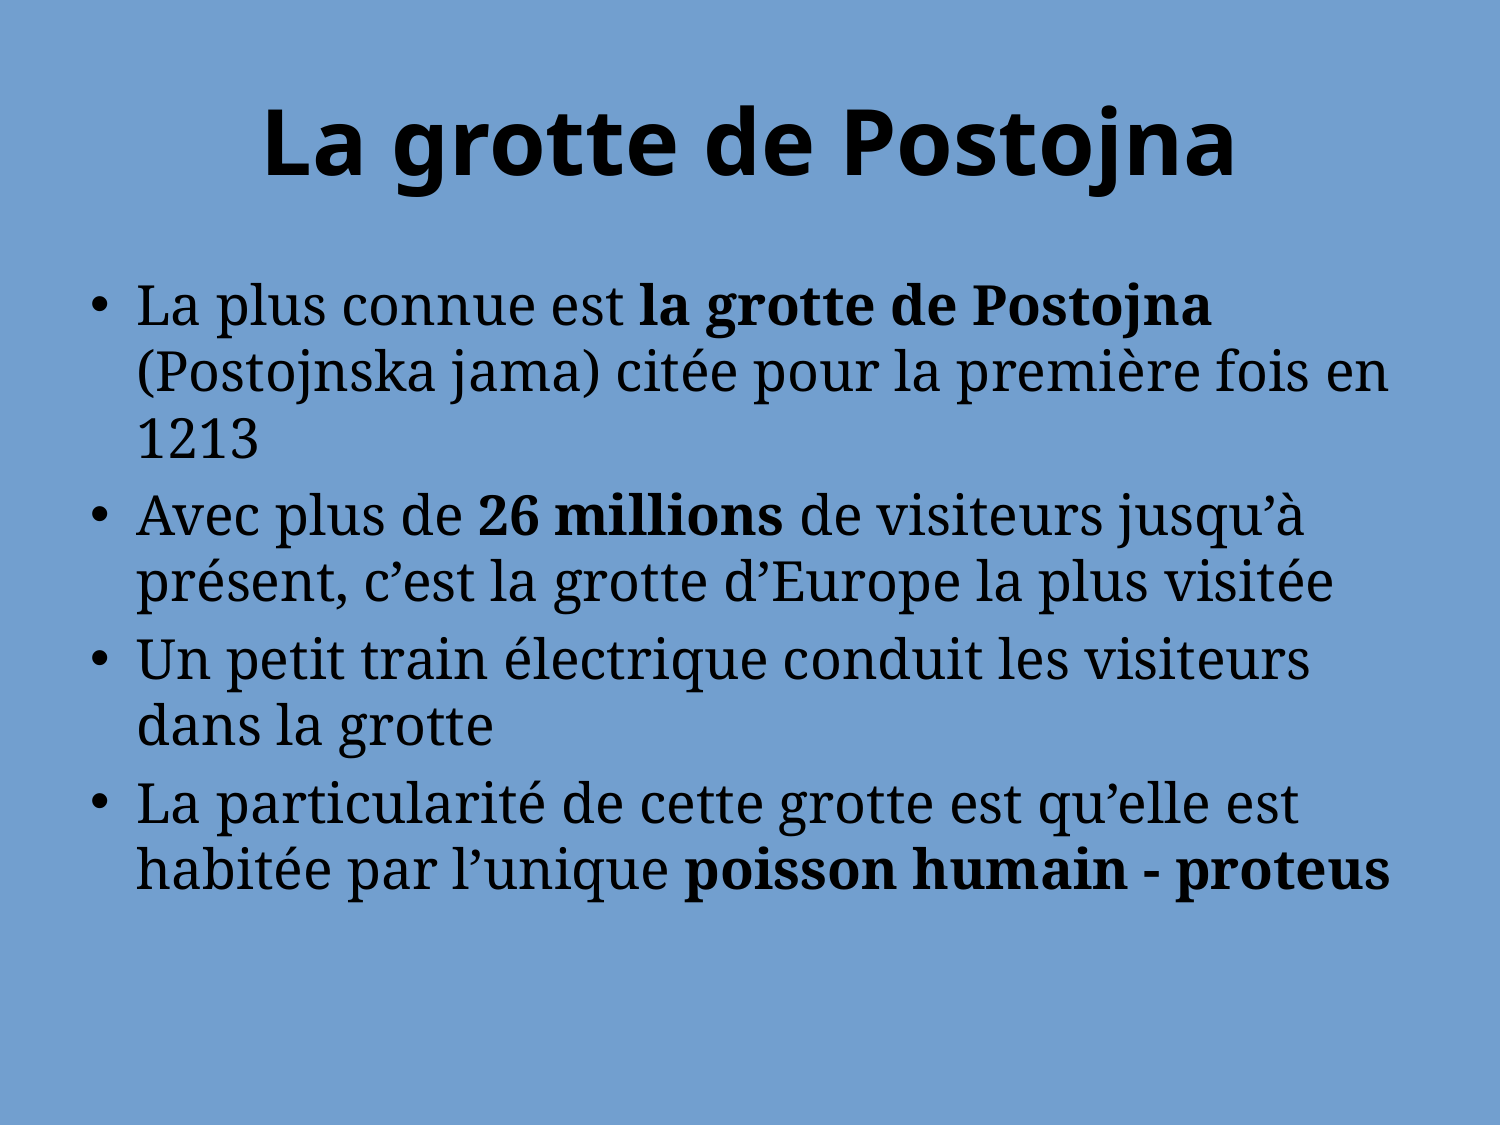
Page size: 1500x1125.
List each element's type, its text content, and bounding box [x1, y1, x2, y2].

list La plus connue est la grotte de Postojna (Postojnska jama) citée pour la première fois en 1213 Avec plus de 26 millions de visiteurs jusqu’à présent, c’est la grotte d’Europe la plus visitée Un petit train électrique conduit les visiteurs dans la grotte La particularité de cette grotte est qu’elle est habitée par l’unique poisson humain - proteus [75, 262, 1425, 1005]
title La grotte de Postojna [75, 45, 1425, 233]
